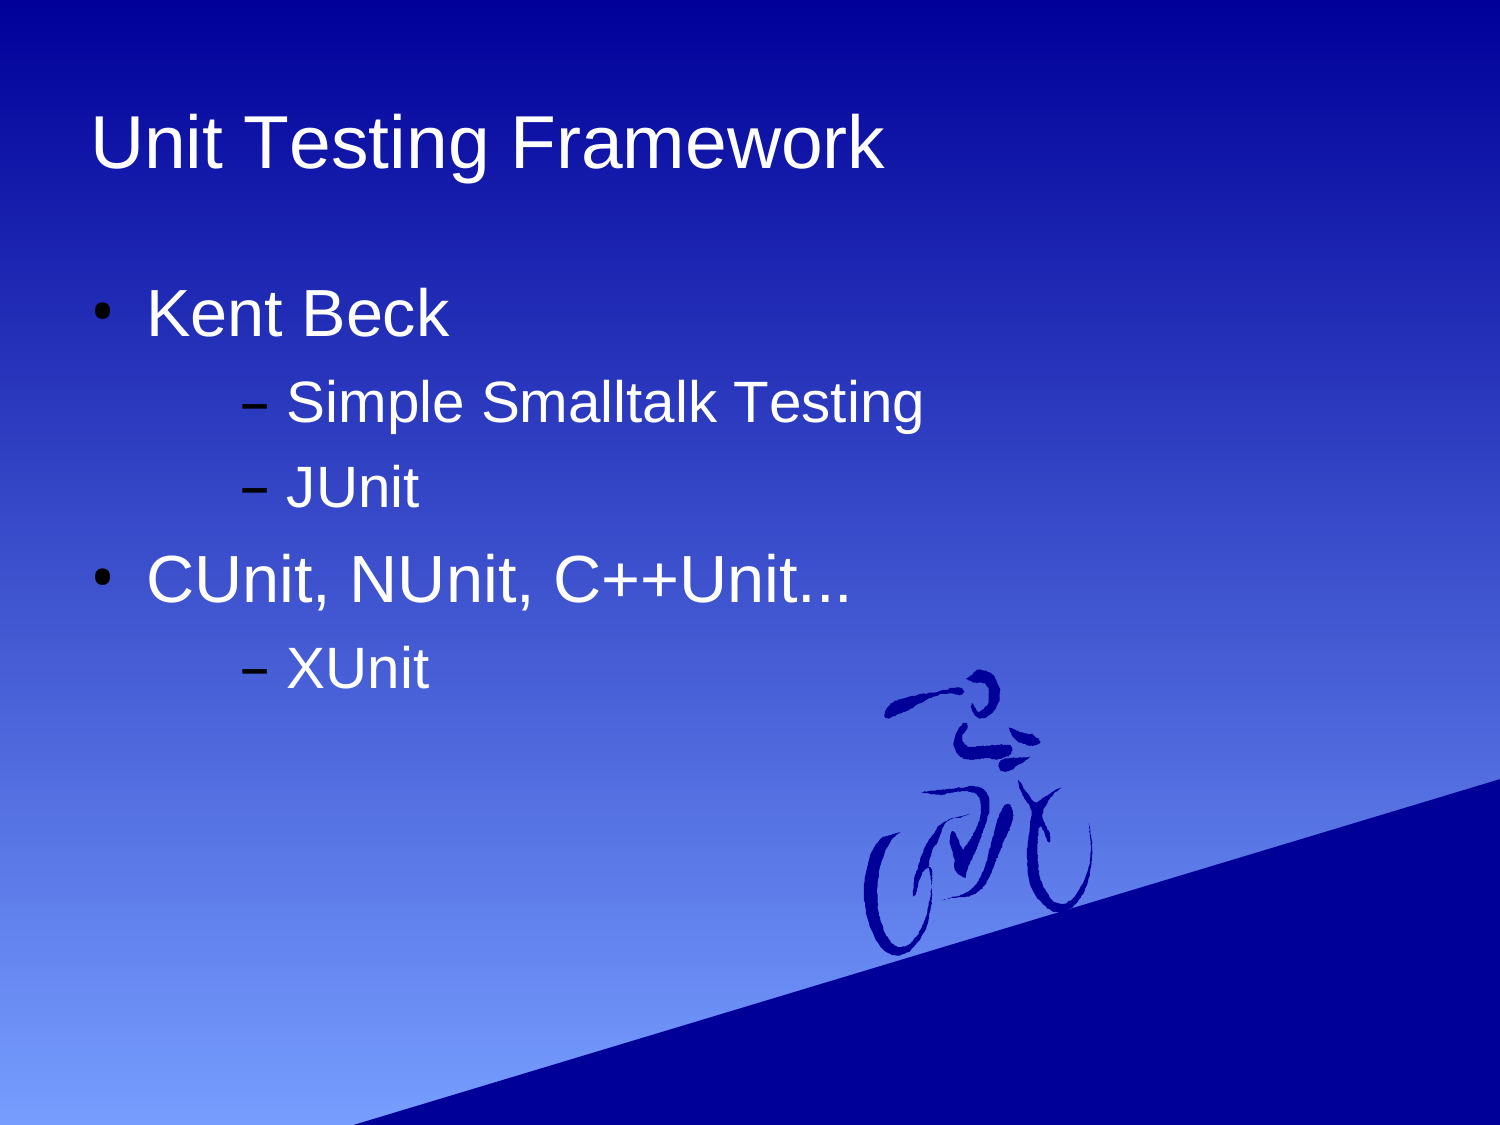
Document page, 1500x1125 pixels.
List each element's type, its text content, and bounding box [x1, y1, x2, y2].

title Unit Testing Framework [75, 45, 1426, 233]
list Kent Beck Simple Smalltalk Testing JUnit CUnit, NUnit, C++Unit... XUnit [75, 262, 1426, 1005]
